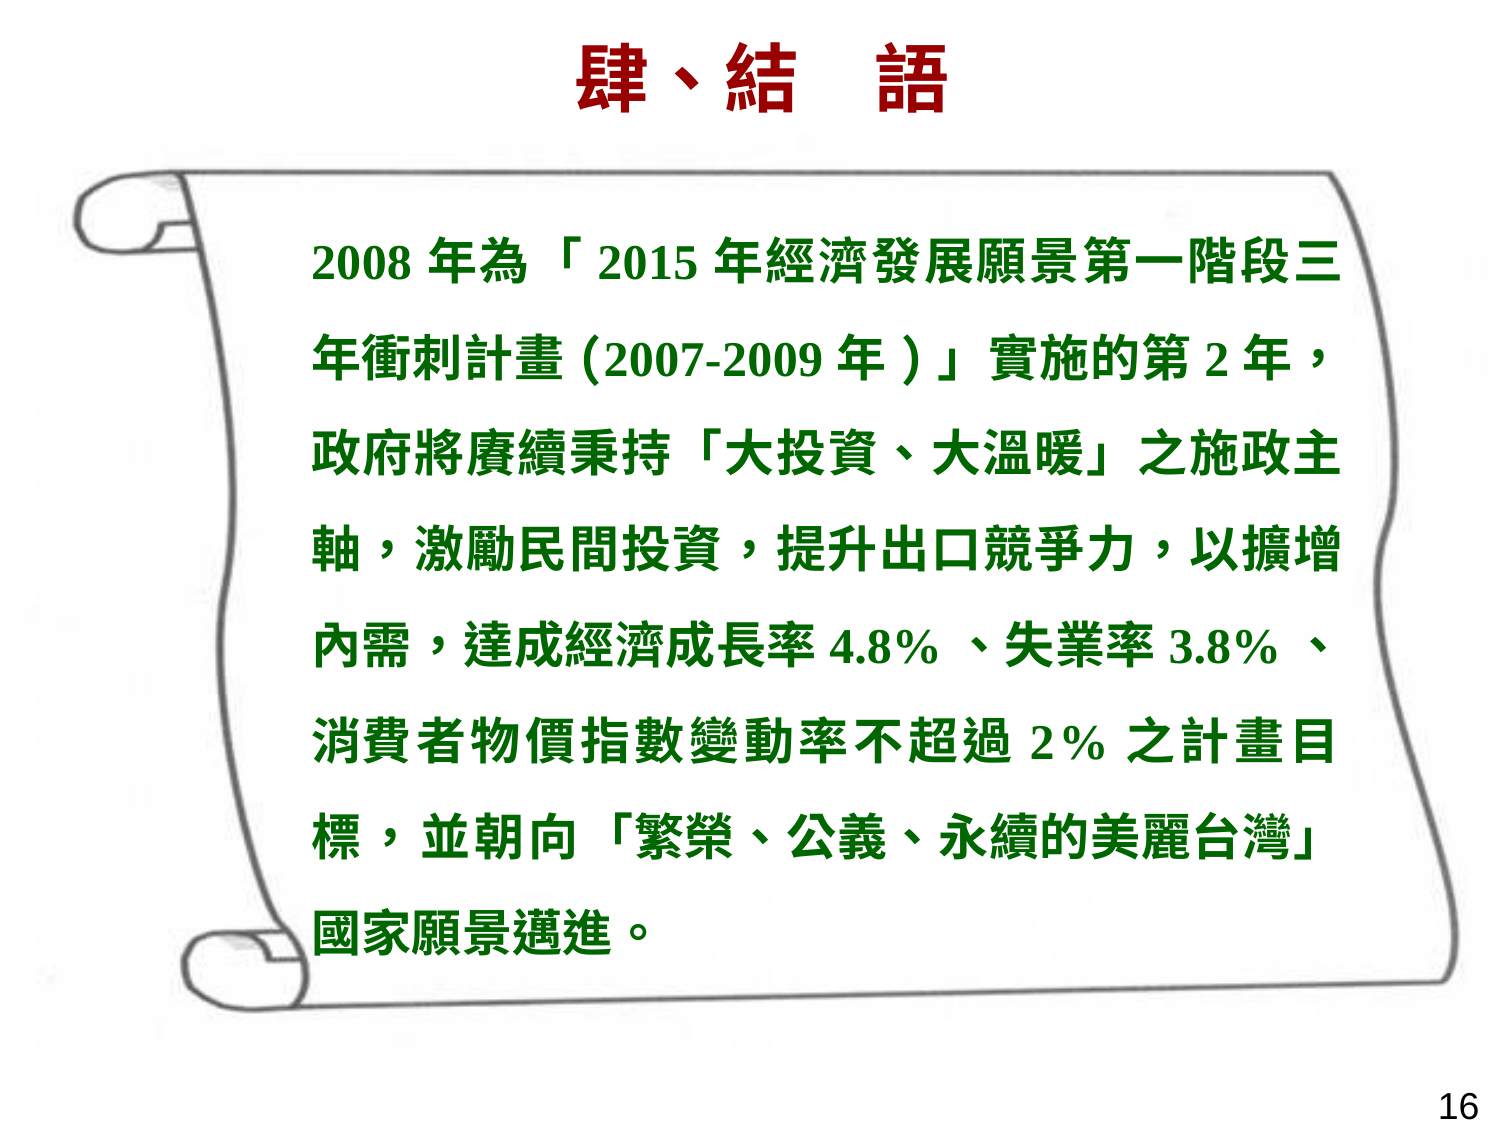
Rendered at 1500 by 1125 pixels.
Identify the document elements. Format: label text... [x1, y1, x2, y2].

text_box 16 [1423, 1074, 1500, 1125]
picture [0, 134, 1500, 1050]
text_box 2008年為「2015年經濟發展願景第一階段三年衝刺計畫(2007-2009年)」實施的第2年，政府將賡續秉持「大投資、大溫暖」之施政主軸，激勵民間投資，提升出口競爭力，以擴增內需，達成經濟成長率4.8%、失業率3.8%、消費者物價指數變動率不超過2%之計畫目標，並朝向「繁榮、公義、永續的美麗台灣」國家願景邁進。 [296, 160, 1359, 995]
text_box 肆、結 語 [183, 23, 1341, 130]
